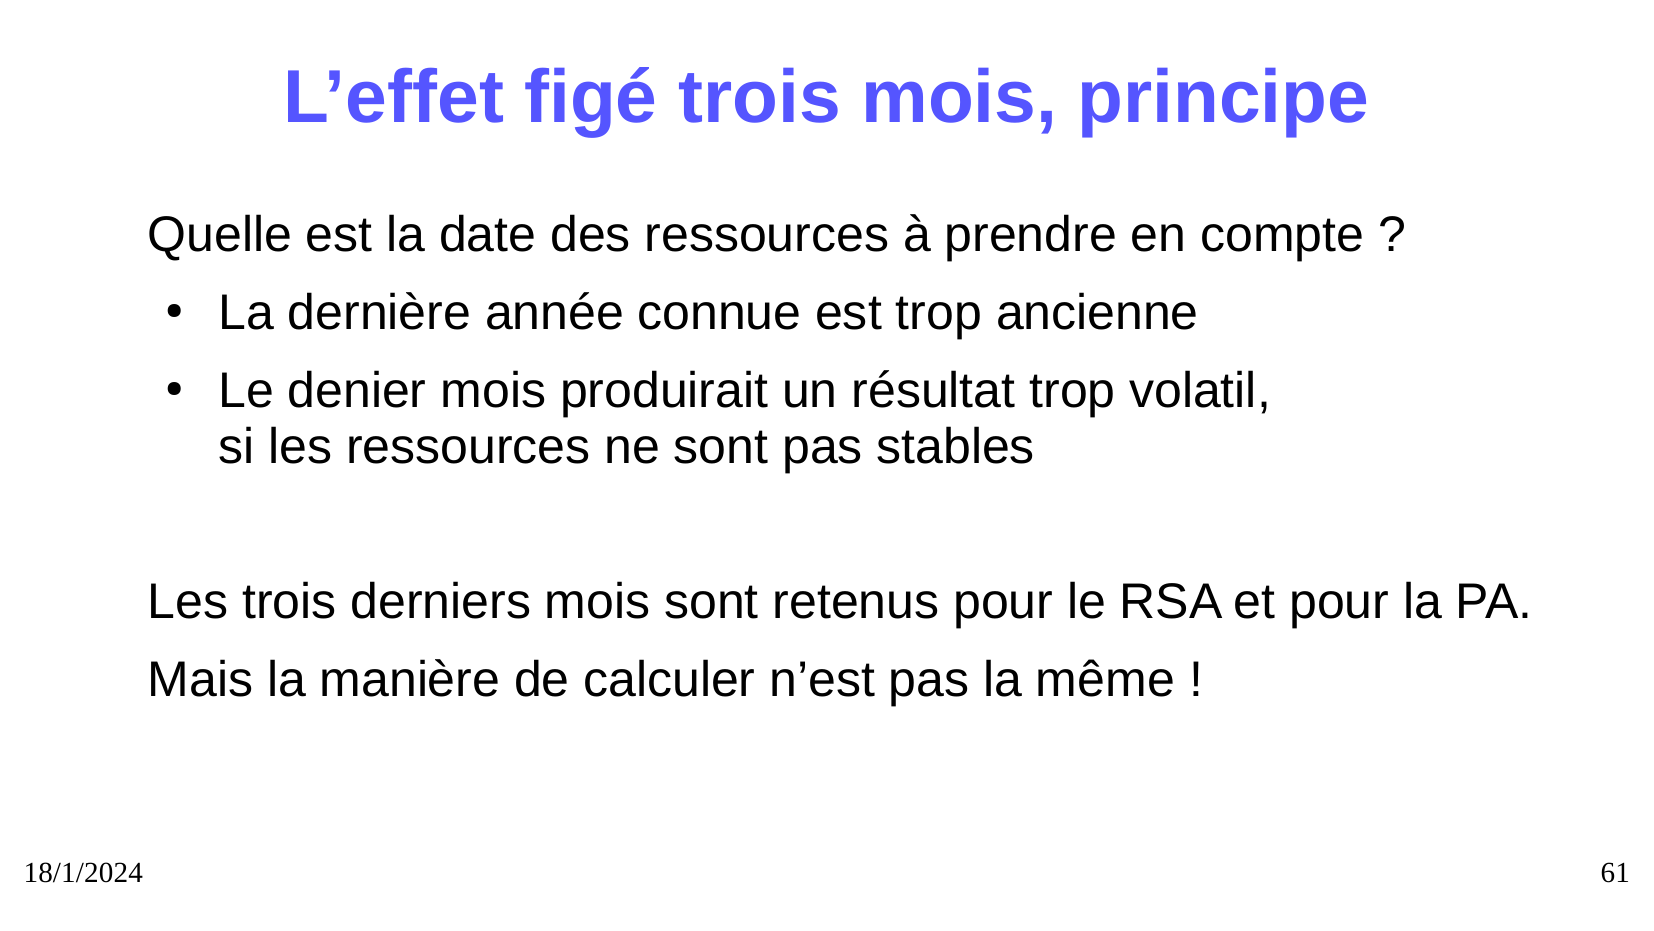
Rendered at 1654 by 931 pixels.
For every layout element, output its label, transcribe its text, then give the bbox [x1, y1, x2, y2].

list Quelle est la date des ressources à prendre en compte ? La dernière année connue est trop ancienne Le denier mois produirait un résultat trop volatil, si les ressources ne sont pas stables Les trois derniers mois sont retenus pour le RSA et pour la PA. Mais la manière de calculer n’est pas la même ! [147, 206, 1536, 747]
title L’effet figé trois mois, principe [82, 37, 1571, 156]
